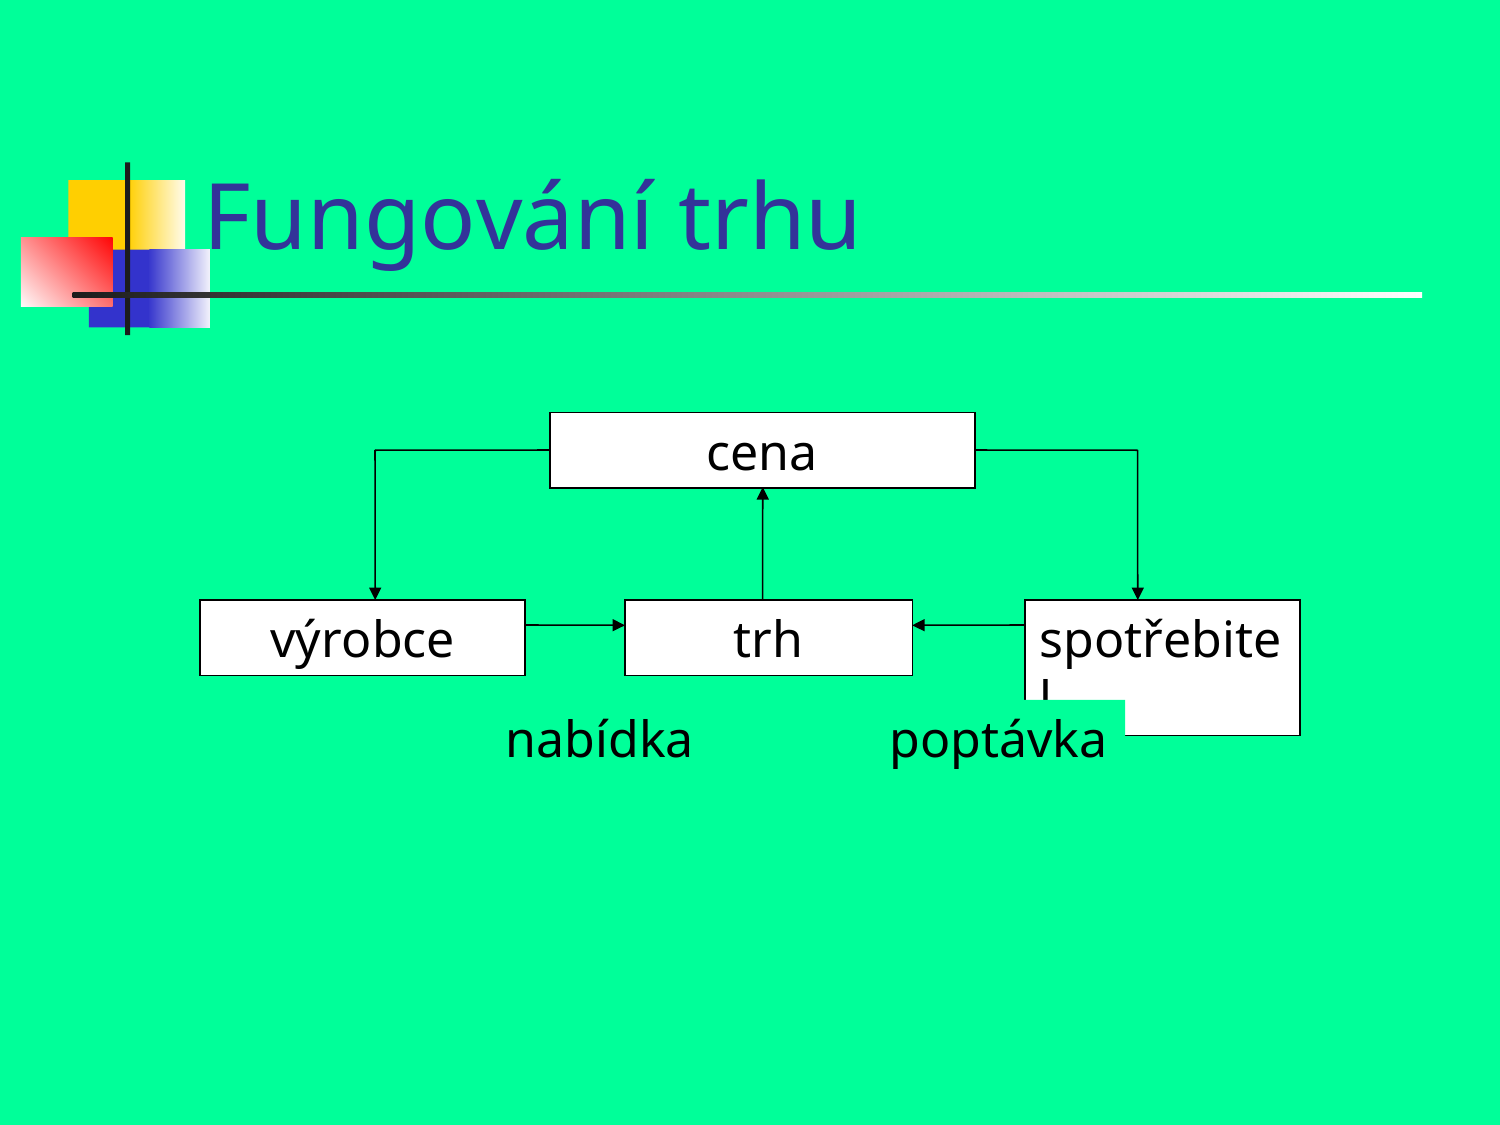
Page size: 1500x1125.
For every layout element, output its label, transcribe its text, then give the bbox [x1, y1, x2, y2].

text_box nabídka [450, 699, 751, 776]
title Fungování trhu [188, 35, 1467, 276]
text_box trh [624, 599, 913, 676]
text_box cena [549, 412, 976, 488]
text_box spotřebitel [1025, 599, 1301, 736]
text_box výrobce [199, 599, 526, 676]
text_box poptávka [874, 699, 1126, 776]
